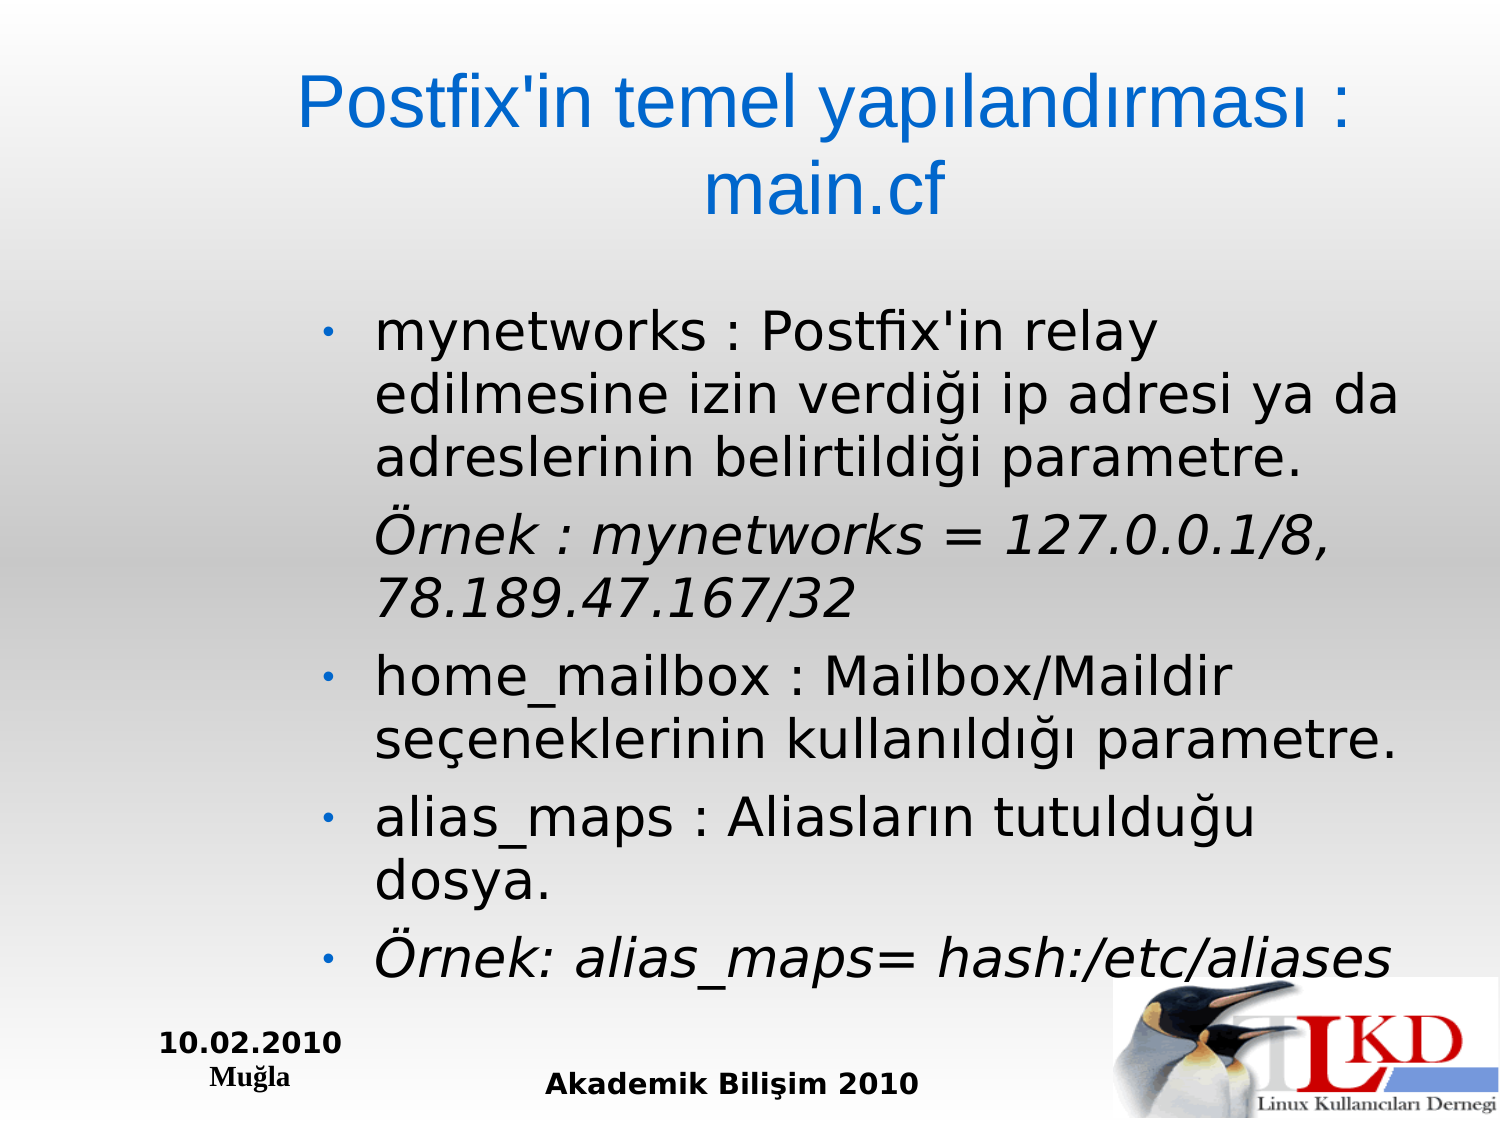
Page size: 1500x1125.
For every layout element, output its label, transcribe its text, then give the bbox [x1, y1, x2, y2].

list mynetworks : Postfix'in relay edilmesine izin verdiği ip adresi ya da adreslerinin belirtildiği parametre. Örnek : mynetworks = 127.0.0.1/8, 78.189.47.167/32 home_mailbox : Mailbox/Maildir seçeneklerinin kullanıldığı parametre. alias_maps : Aliasların tutulduğu dosya. Örnek: alias_maps= hash:/etc/aliases [224, 299, 1425, 1069]
picture [1113, 977, 1499, 1118]
title Postfix'in temel yapılandırması : main.cf [224, 49, 1425, 238]
